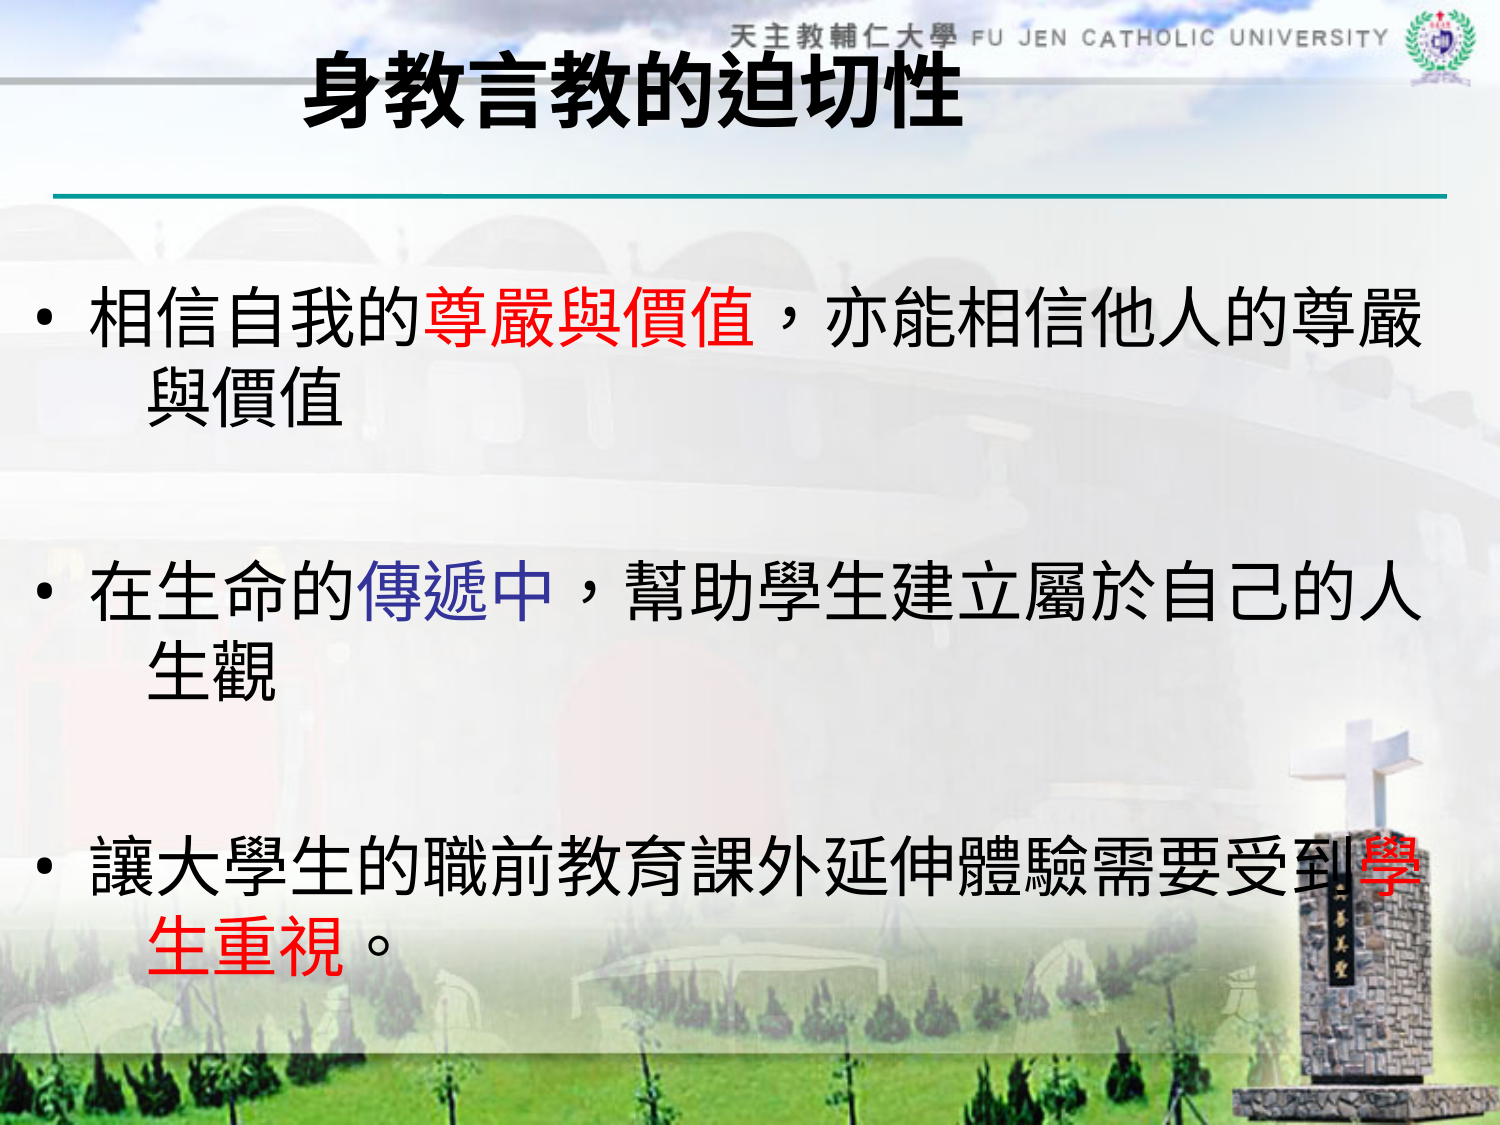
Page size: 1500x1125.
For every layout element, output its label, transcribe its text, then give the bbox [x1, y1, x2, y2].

list 身教言教的迫切性 相信自我的尊嚴與價值，亦能相信他人的尊嚴與價值 在生命的傳遞中，幫助學生建立屬於自己的人生觀 讓大學生的職前教育課外延伸體驗需要受到學生重視。 [17, 31, 1471, 1106]
